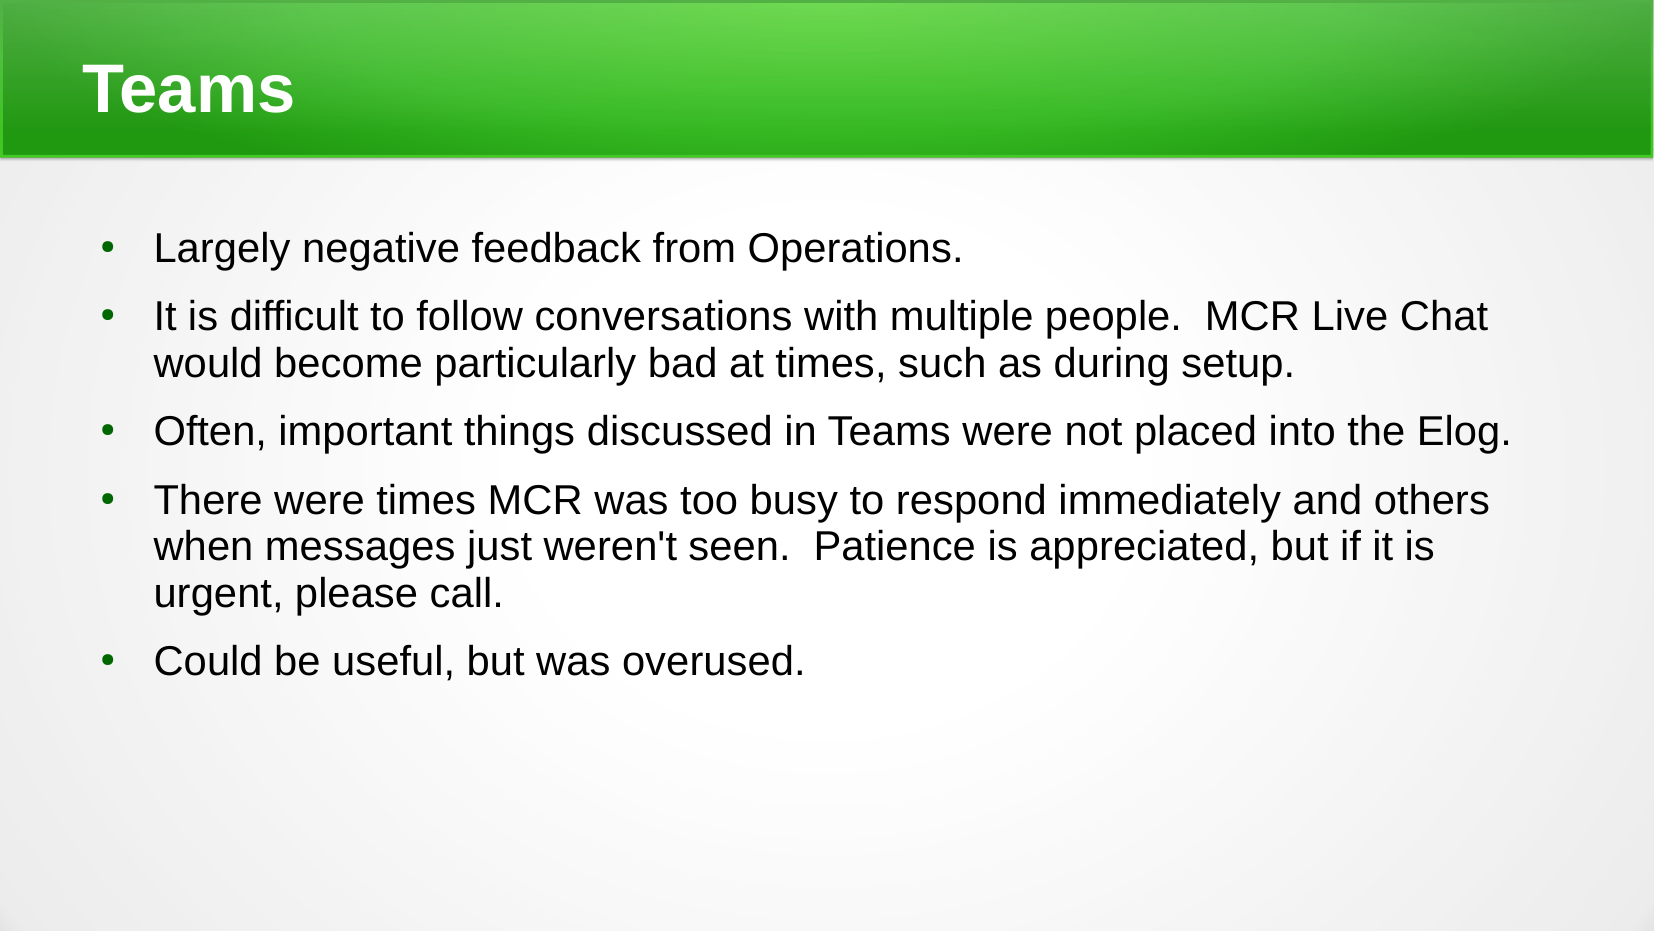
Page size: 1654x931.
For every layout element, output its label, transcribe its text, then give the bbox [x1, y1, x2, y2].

title Teams [82, 35, 1571, 142]
list Largely negative feedback from Operations. It is difficult to follow conversations with multiple people. MCR Live Chat would become particularly bad at times, such as during setup. Often, important things discussed in Teams were not placed into the Elog. There were times MCR was too busy to respond immediately and others when messages just weren't seen. Patience is appreciated, but if it is urgent, please call. Could be useful, but was overused. [82, 224, 1571, 764]
